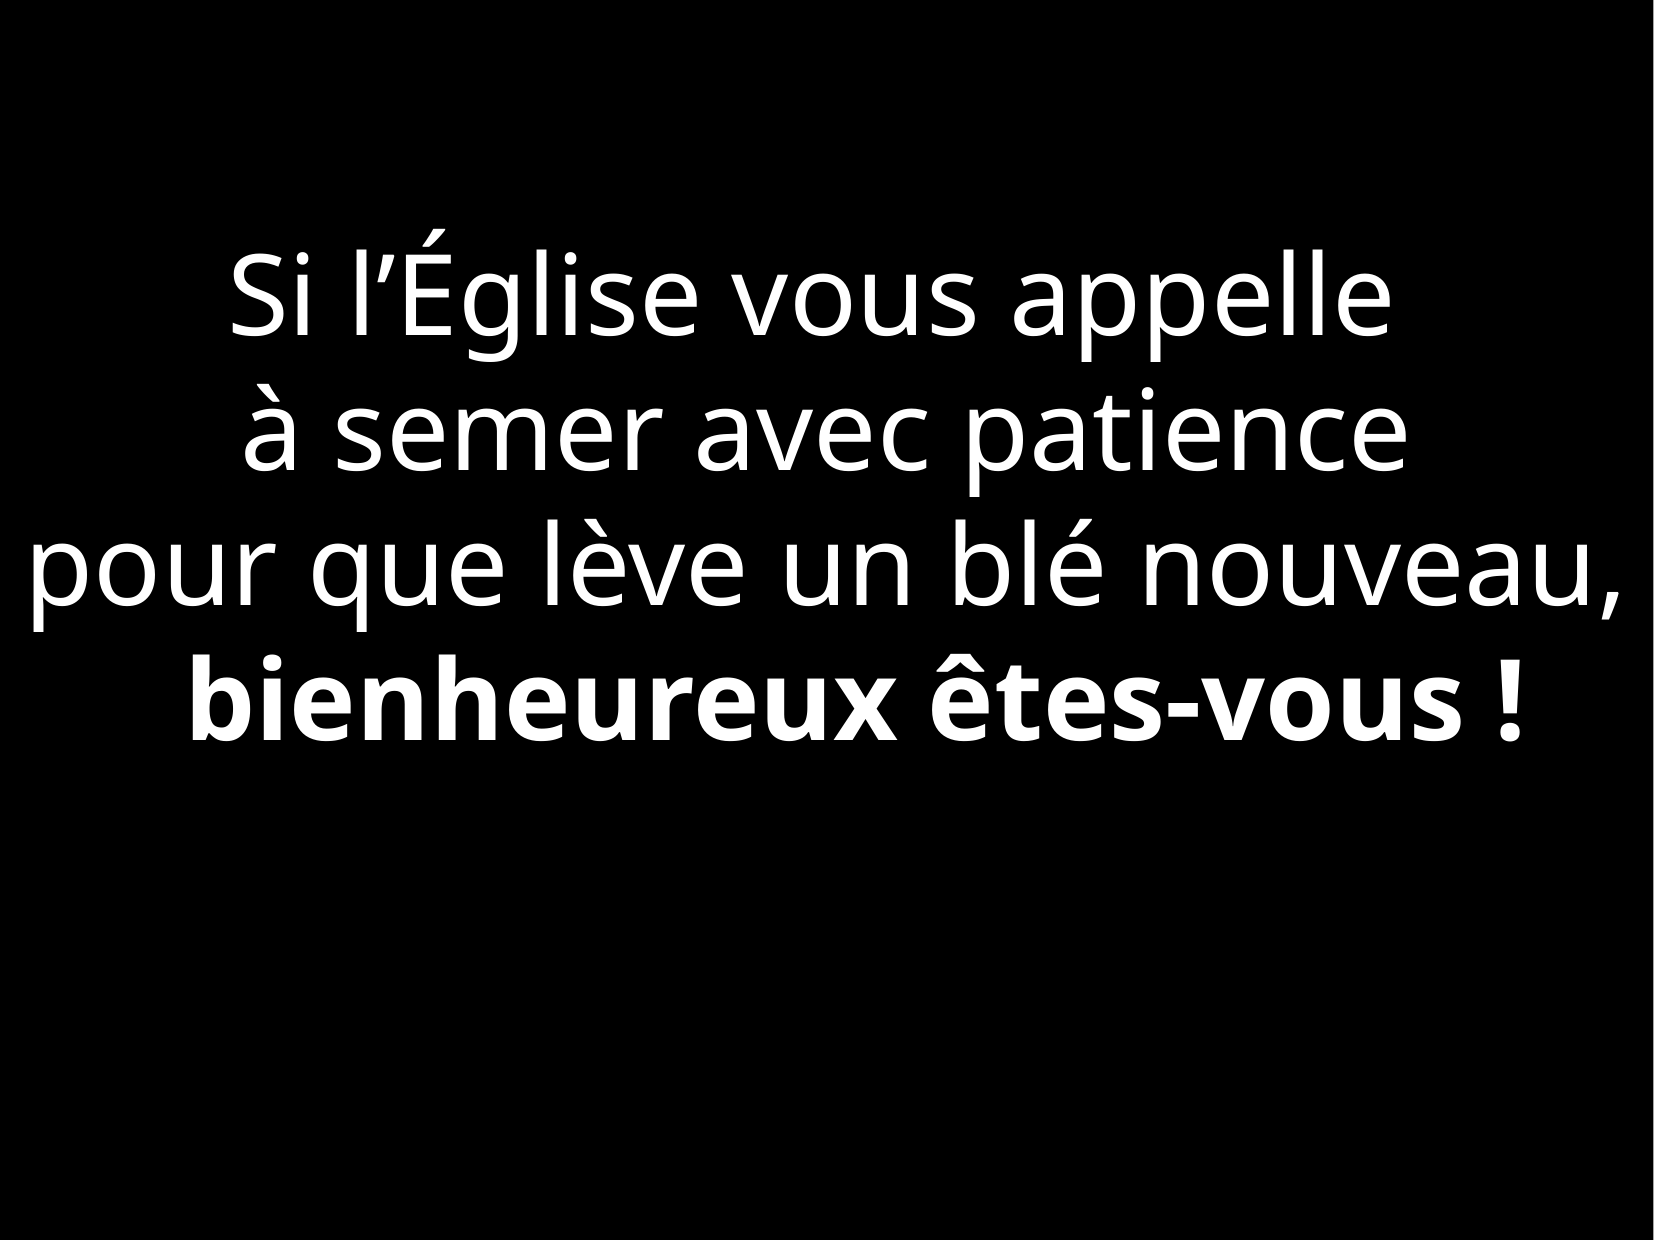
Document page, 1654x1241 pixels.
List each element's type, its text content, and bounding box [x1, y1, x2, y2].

text_box Si l’Église vous appelle à semer avec patience pour que lève un blé nouveau, bienheureux êtes-vous ! [0, 346, 1654, 925]
